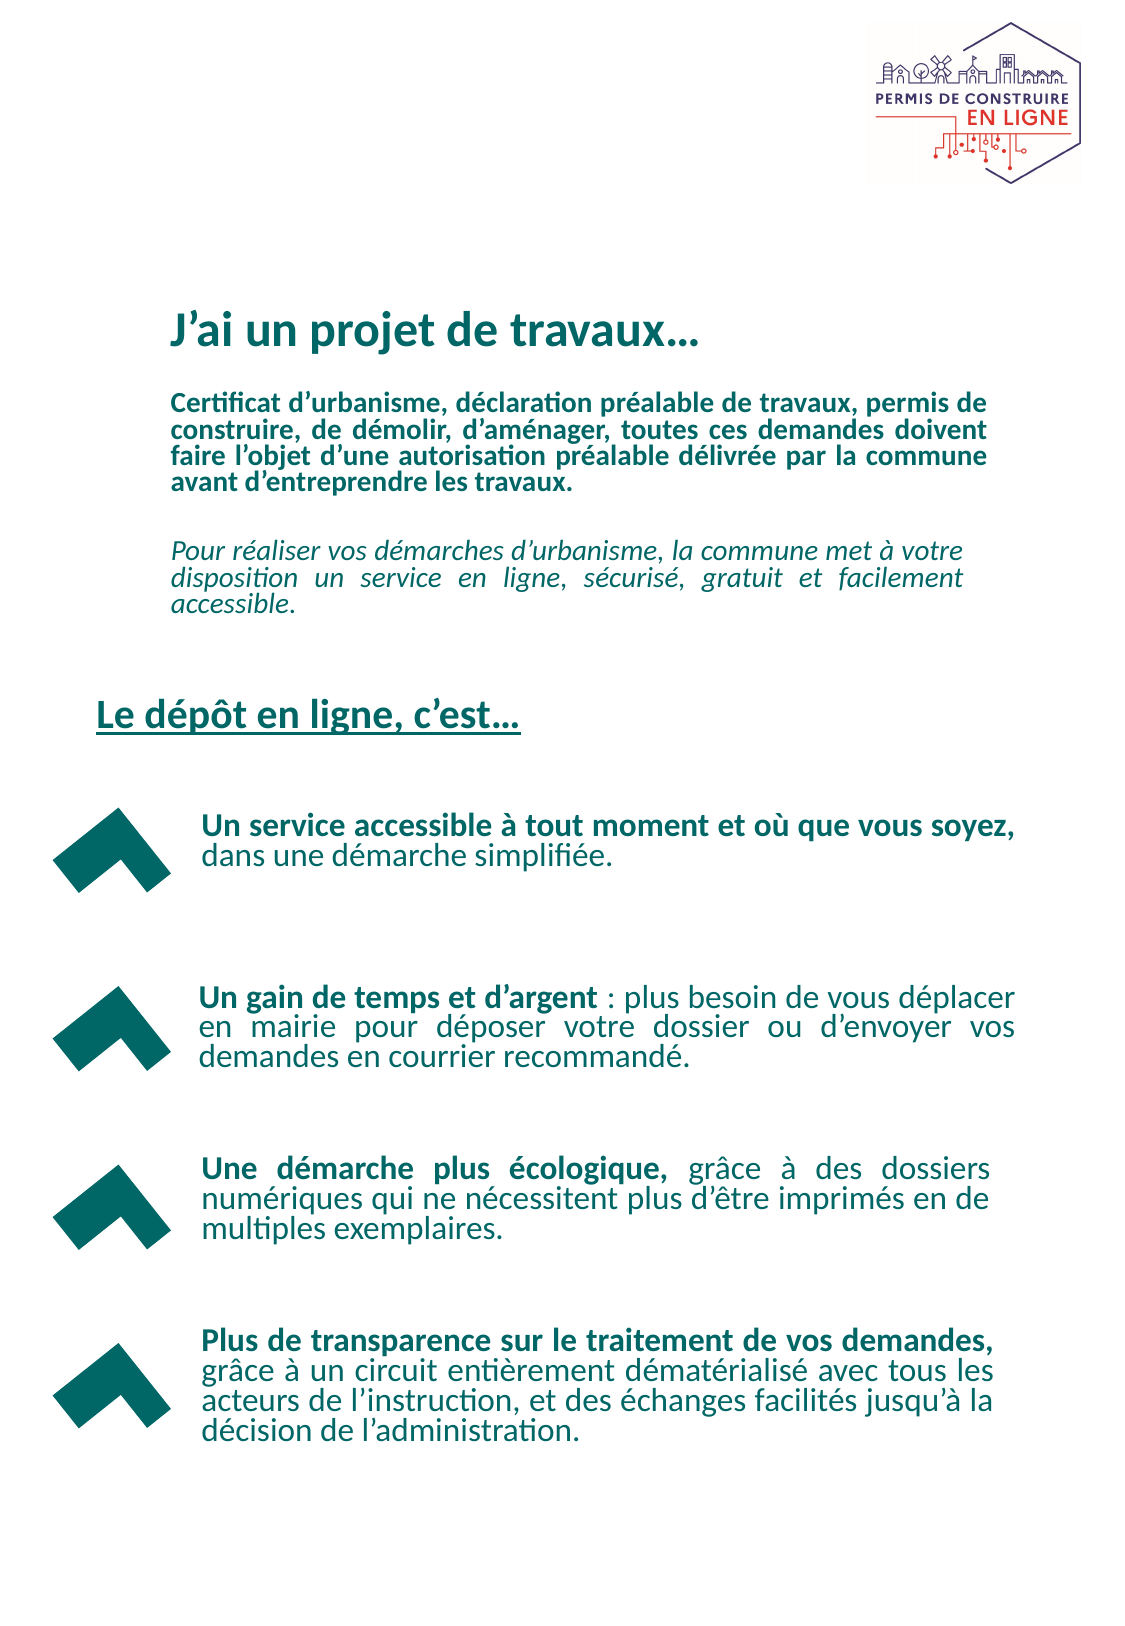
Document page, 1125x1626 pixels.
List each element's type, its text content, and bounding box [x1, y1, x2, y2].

text_box Le dépôt en ligne, c’est… [71, 643, 1054, 793]
text_box Plus de transparence sur le traitement de vos demandes, grâce à un circuit entièrement dématérialisé avec tous les acteurs de l’instruction, et des échanges facilités jusqu’à la décision de l’administration. [186, 1327, 1054, 1478]
text_box Pour réaliser vos démarches d’urbanisme, la commune met à votre disposition un service en ligne, sécurisé, gratuit et facilement accessible. [156, 539, 1036, 643]
text_box Un service accessible à tout moment et où que vous soyez, dans une démarche simplifiée. [186, 812, 1054, 962]
text_box [53, 808, 170, 892]
text_box [53, 987, 170, 1071]
text_box Une démarche plus écologique, grâce à des dossiers numériques qui ne nécessitent plus d’être imprimés en de multiples exemplaires. [186, 1156, 1054, 1306]
text_box Certificat d’urbanisme, déclaration préalable de travaux, permis de construire, de démolir, d’aménager, toutes ces demandes doivent faire l’objet d’une autorisation préalable délivrée par la commune avant d’entreprendre les travaux. [155, 391, 1035, 542]
text_box J’ai un projet de travaux… [155, 258, 1035, 391]
text_box [53, 1344, 170, 1428]
text_box [53, 1165, 170, 1249]
text_box Un gain de temps et d’argent : plus besoin de vous déplacer en mairie pour déposer votre dossier ou d’envoyer vos demandes en courrier recommandé. [183, 984, 1051, 1134]
